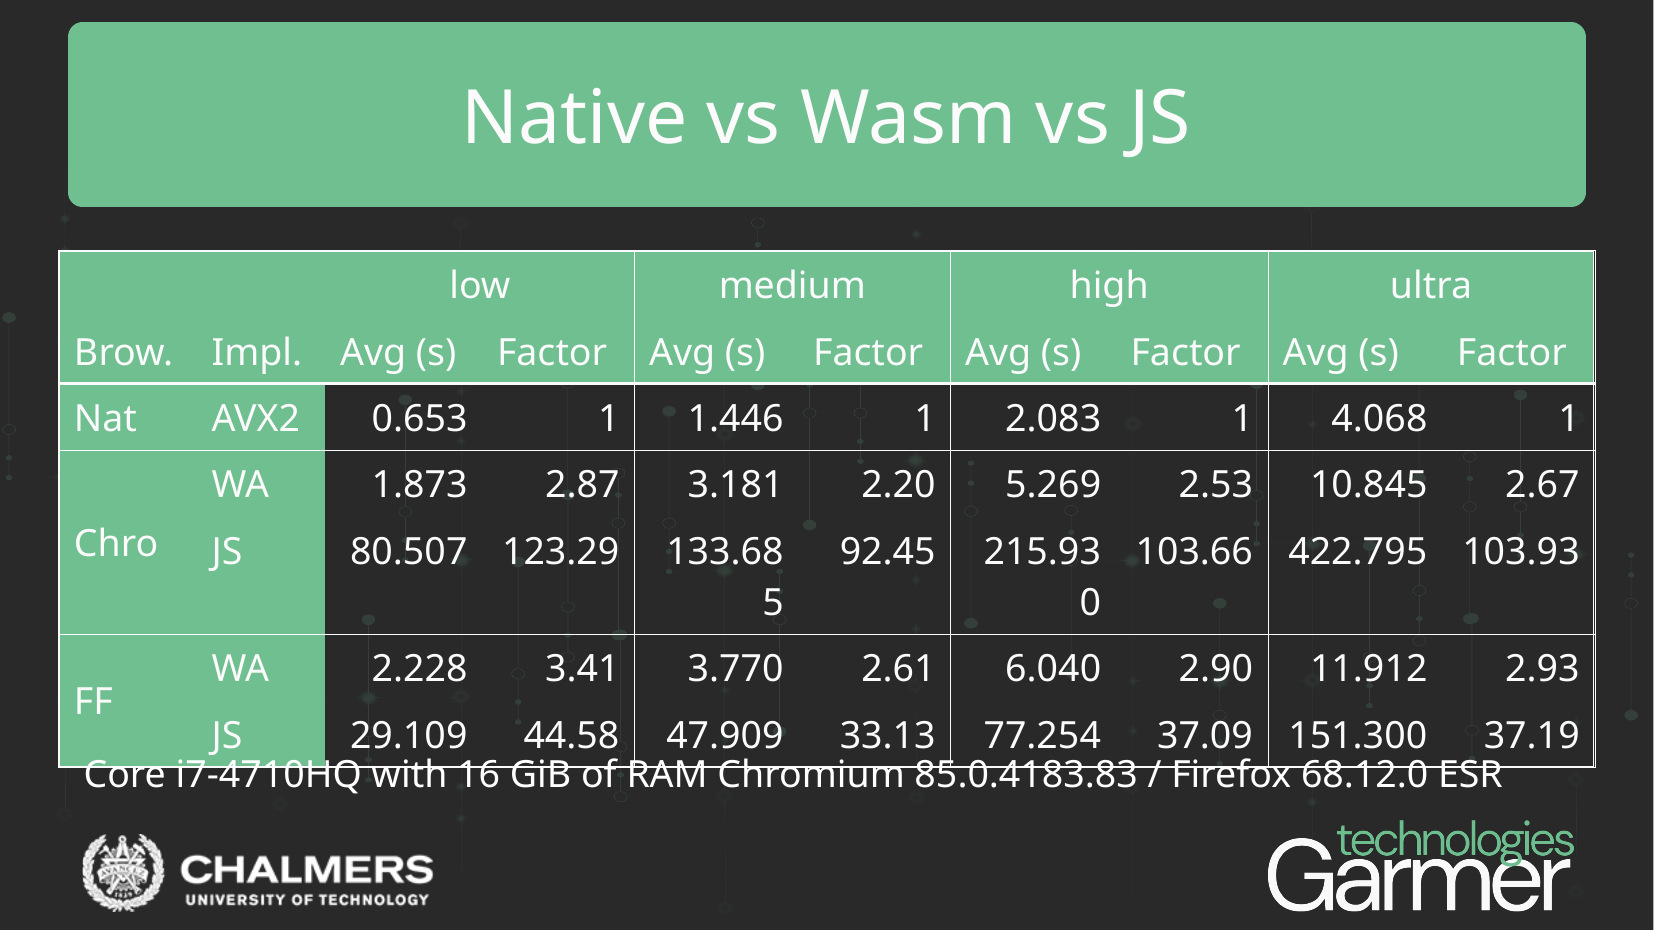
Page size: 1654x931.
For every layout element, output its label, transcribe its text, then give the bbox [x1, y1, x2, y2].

table_cell Avg (s) [951, 317, 1116, 382]
table_cell Avg (s) [1269, 317, 1442, 382]
table_cell Factor [482, 317, 634, 382]
table_cell 215.930 [951, 517, 1116, 634]
table_cell 1.446 [635, 385, 798, 450]
table_cell Chro [60, 451, 197, 634]
table_cell 77.254 [951, 701, 1116, 740]
table_cell 0.653 [325, 385, 482, 450]
table_cell Avg (s) [635, 317, 798, 382]
table_cell 44.58 [527, 725, 537, 739]
table_cell 47.909 [670, 725, 680, 739]
table_cell 133.685 [635, 517, 798, 634]
table_cell 29.109 [325, 701, 482, 740]
table_cell 1 [798, 385, 950, 450]
table_cell 1 [482, 385, 634, 450]
table_cell 37.19 [1442, 701, 1593, 740]
text_box Core i7-4710HQ with 16 GiB of RAM Chromium 85.0.4183.83 / Firefox 68.12.0 ESR [59, 740, 1595, 802]
table_cell 422.795 [1269, 517, 1442, 634]
table_cell Factor [1116, 317, 1268, 382]
table_cell 47.909 [767, 724, 778, 735]
table_cell JS [197, 517, 325, 634]
table_cell WA [197, 635, 325, 701]
table_cell Avg (s) [325, 317, 482, 382]
table_cell 10.845 [1269, 451, 1442, 517]
table_cell 103.66 [1116, 517, 1268, 634]
table_cell 151.300 [1410, 724, 1421, 740]
table_header ultra [1269, 252, 1593, 317]
table_cell 33.13 [798, 701, 950, 740]
table_cell 2.53 [1116, 451, 1268, 517]
table_cell 44.58 [548, 725, 558, 739]
table_cell 3.181 [635, 451, 798, 517]
table_cell 77.254 [1083, 725, 1093, 739]
table_cell 2.20 [798, 451, 950, 517]
table_cell 123.29 [482, 517, 634, 634]
table_cell 2.083 [951, 385, 1116, 450]
table_cell 37.09 [1214, 724, 1225, 740]
picture [1246, 807, 1607, 912]
table_cell 29.109 [451, 724, 462, 735]
table_cell 37.09 [1116, 701, 1268, 740]
table_header low [325, 252, 634, 317]
table_cell 1.873 [325, 451, 482, 517]
table_cell 11.912 [1269, 635, 1442, 701]
table_header high [951, 252, 1268, 317]
table_cell 151.300 [1269, 701, 1442, 740]
table_cell AVX2 [197, 385, 325, 450]
picture [82, 834, 443, 912]
table_cell 1 [1442, 385, 1593, 450]
table_cell 6.040 [951, 635, 1116, 701]
table_header Brow. [60, 252, 197, 382]
table_cell 29.109 [376, 724, 387, 735]
table_cell 47.909 [635, 701, 798, 740]
table_cell 5.269 [951, 451, 1116, 517]
title Native vs Wasm vs JS [82, 37, 1571, 193]
table_cell 1 [1116, 385, 1268, 450]
table_cell 2.67 [1442, 451, 1593, 517]
table_cell 2.228 [325, 635, 482, 701]
table_cell 80.507 [325, 517, 482, 634]
table_cell 103.93 [1442, 517, 1593, 634]
table_cell 151.300 [1389, 724, 1400, 740]
table_cell Factor [798, 317, 950, 382]
table_cell Factor [1442, 317, 1593, 382]
table_cell 3.41 [482, 635, 634, 701]
table_cell WA [197, 451, 325, 517]
table_cell Nat [60, 385, 197, 450]
table_cell 47.909 [745, 724, 756, 740]
table_cell 92.45 [798, 517, 950, 634]
table_cell 4.068 [1269, 385, 1442, 450]
table_cell 3.770 [635, 635, 798, 701]
table_cell 2.61 [798, 635, 950, 701]
table_cell 47.909 [724, 724, 735, 735]
table_cell 2.90 [1116, 635, 1268, 701]
table_header Impl. [197, 252, 325, 382]
table_cell 37.09 [1236, 724, 1247, 735]
table_cell 29.109 [429, 724, 440, 740]
table_cell 37.19 [1563, 724, 1574, 735]
table_cell FF [60, 635, 197, 740]
table_header medium [635, 252, 950, 317]
table_cell 2.93 [1442, 635, 1593, 701]
table_cell 2.87 [482, 451, 634, 517]
table_cell 44.58 [482, 701, 634, 740]
table_cell JS [197, 701, 325, 740]
